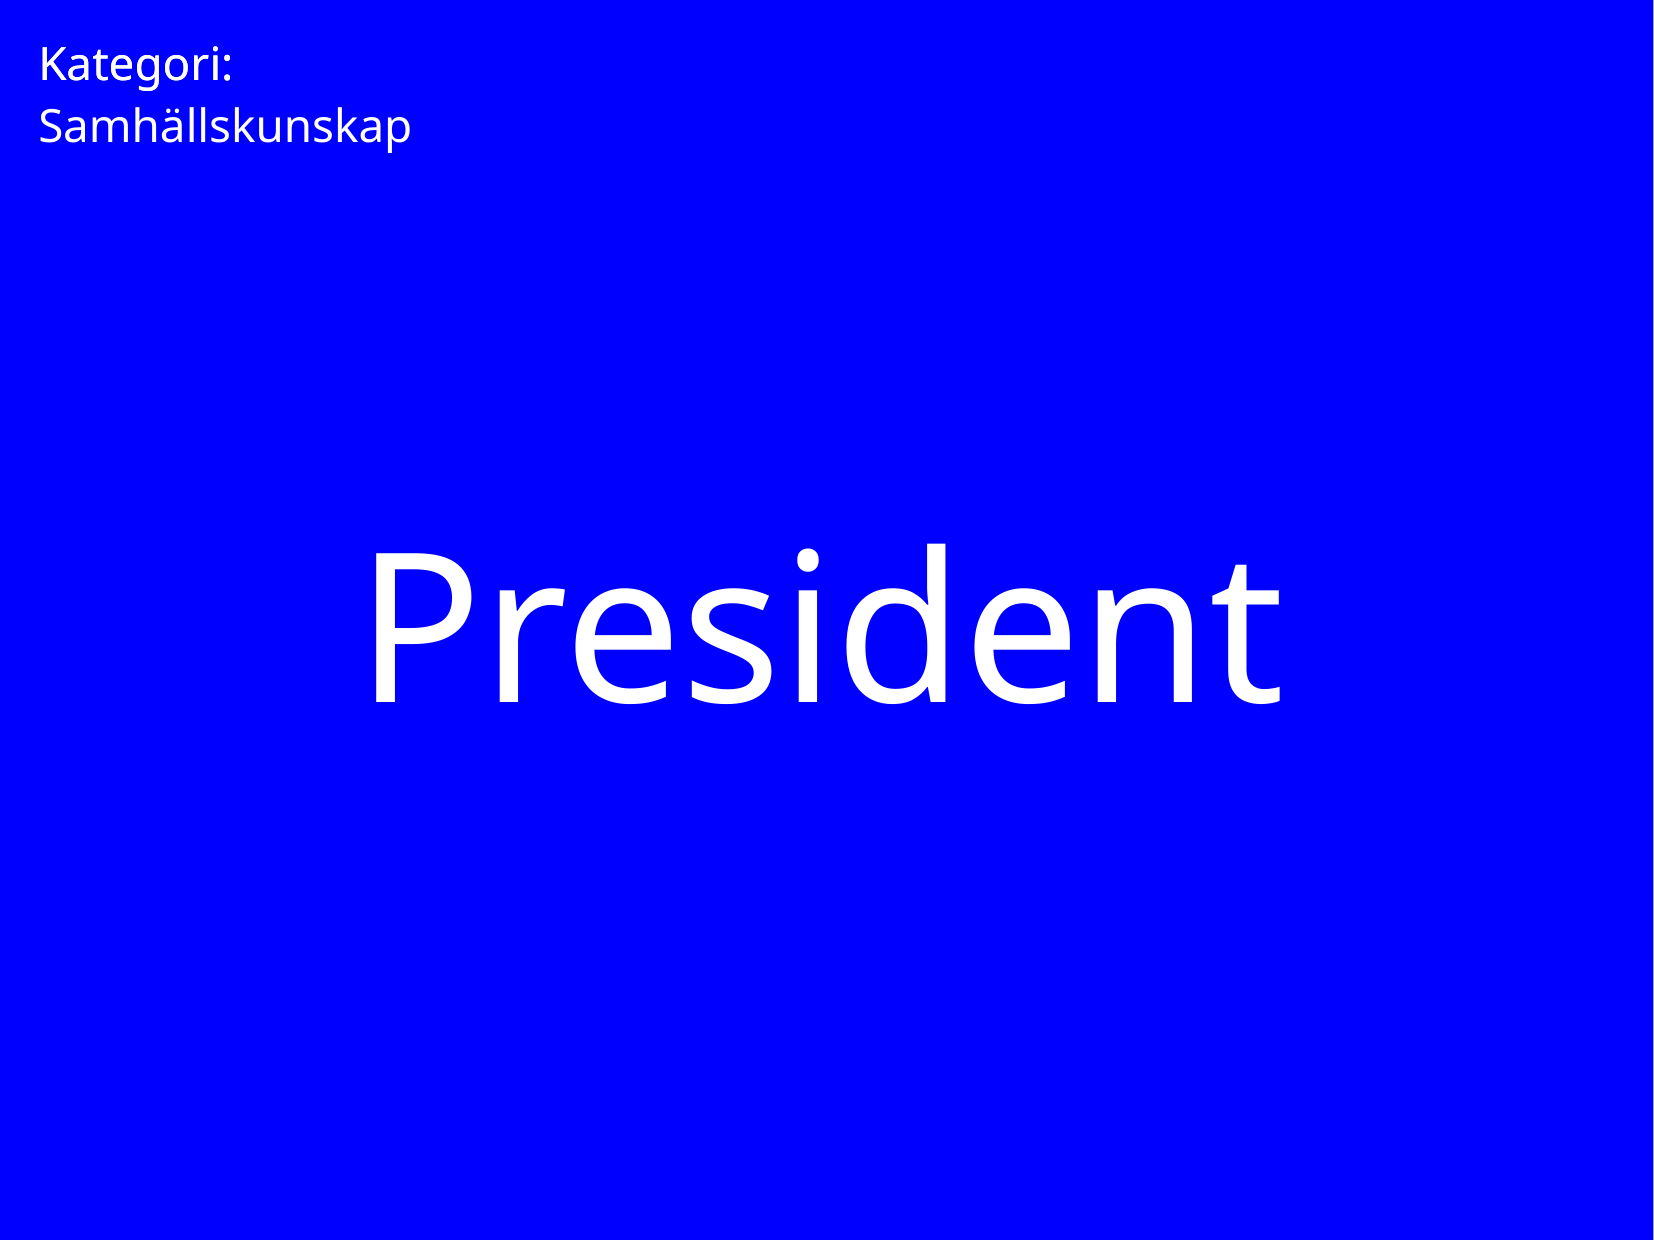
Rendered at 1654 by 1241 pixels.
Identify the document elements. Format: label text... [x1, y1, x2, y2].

text_box President [283, 472, 1359, 765]
text_box Kategori: Samhällskunskap [23, 23, 615, 160]
